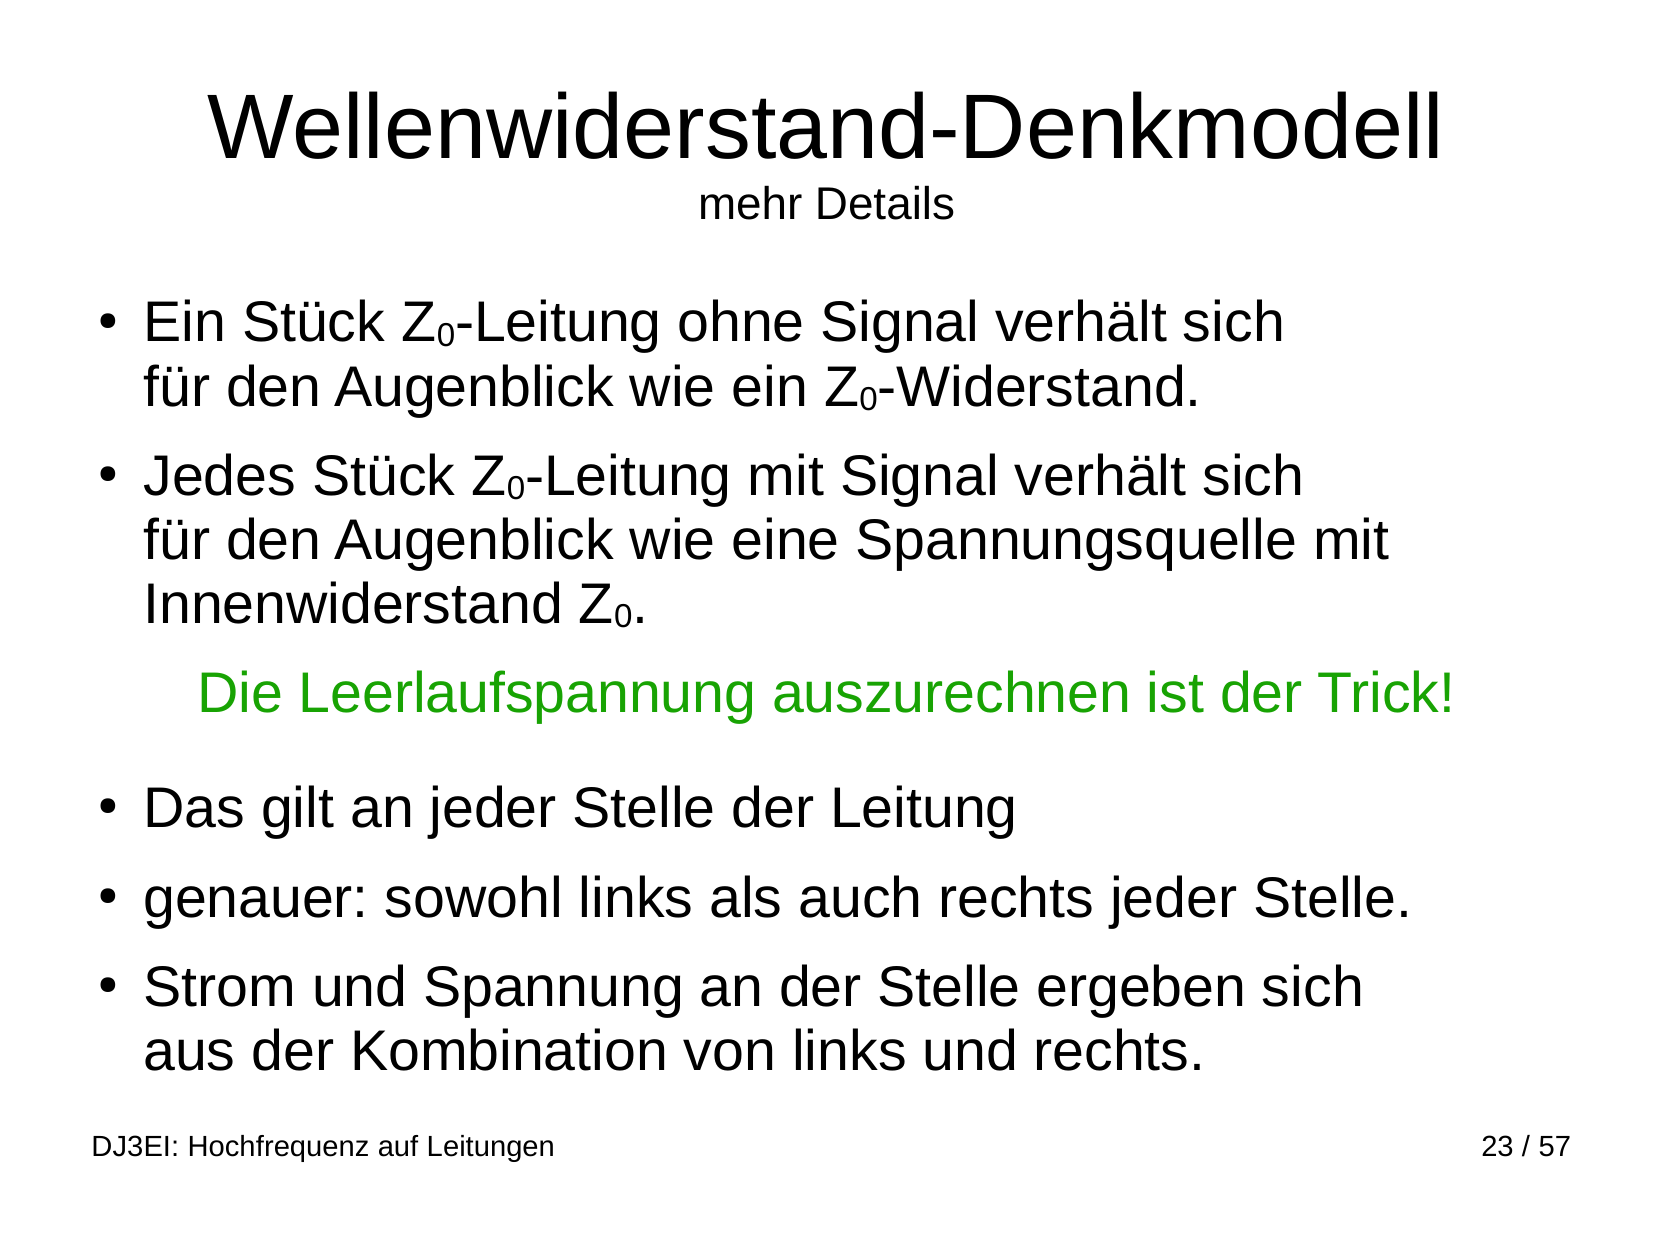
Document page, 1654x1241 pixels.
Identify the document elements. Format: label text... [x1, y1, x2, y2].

list Ein Stück Z0-Leitung ohne Signal verhält sich für den Augenblick wie ein Z0-Widerstand. Jedes Stück Z0-Leitung mit Signal verhält sich für den Augenblick wie eine Spannungsquelle mit Innenwiderstand Z0. Die Leerlaufspannung auszurechnen ist der Trick! Das gilt an jeder Stelle der Leitung genauer: sowohl links als auch rechts jeder Stelle. Strom und Spannung an der Stelle ergeben sich aus der Kombination von links und rechts. [82, 290, 1571, 1099]
title Wellenwiderstand-Denkmodell mehr Details [82, 49, 1571, 257]
